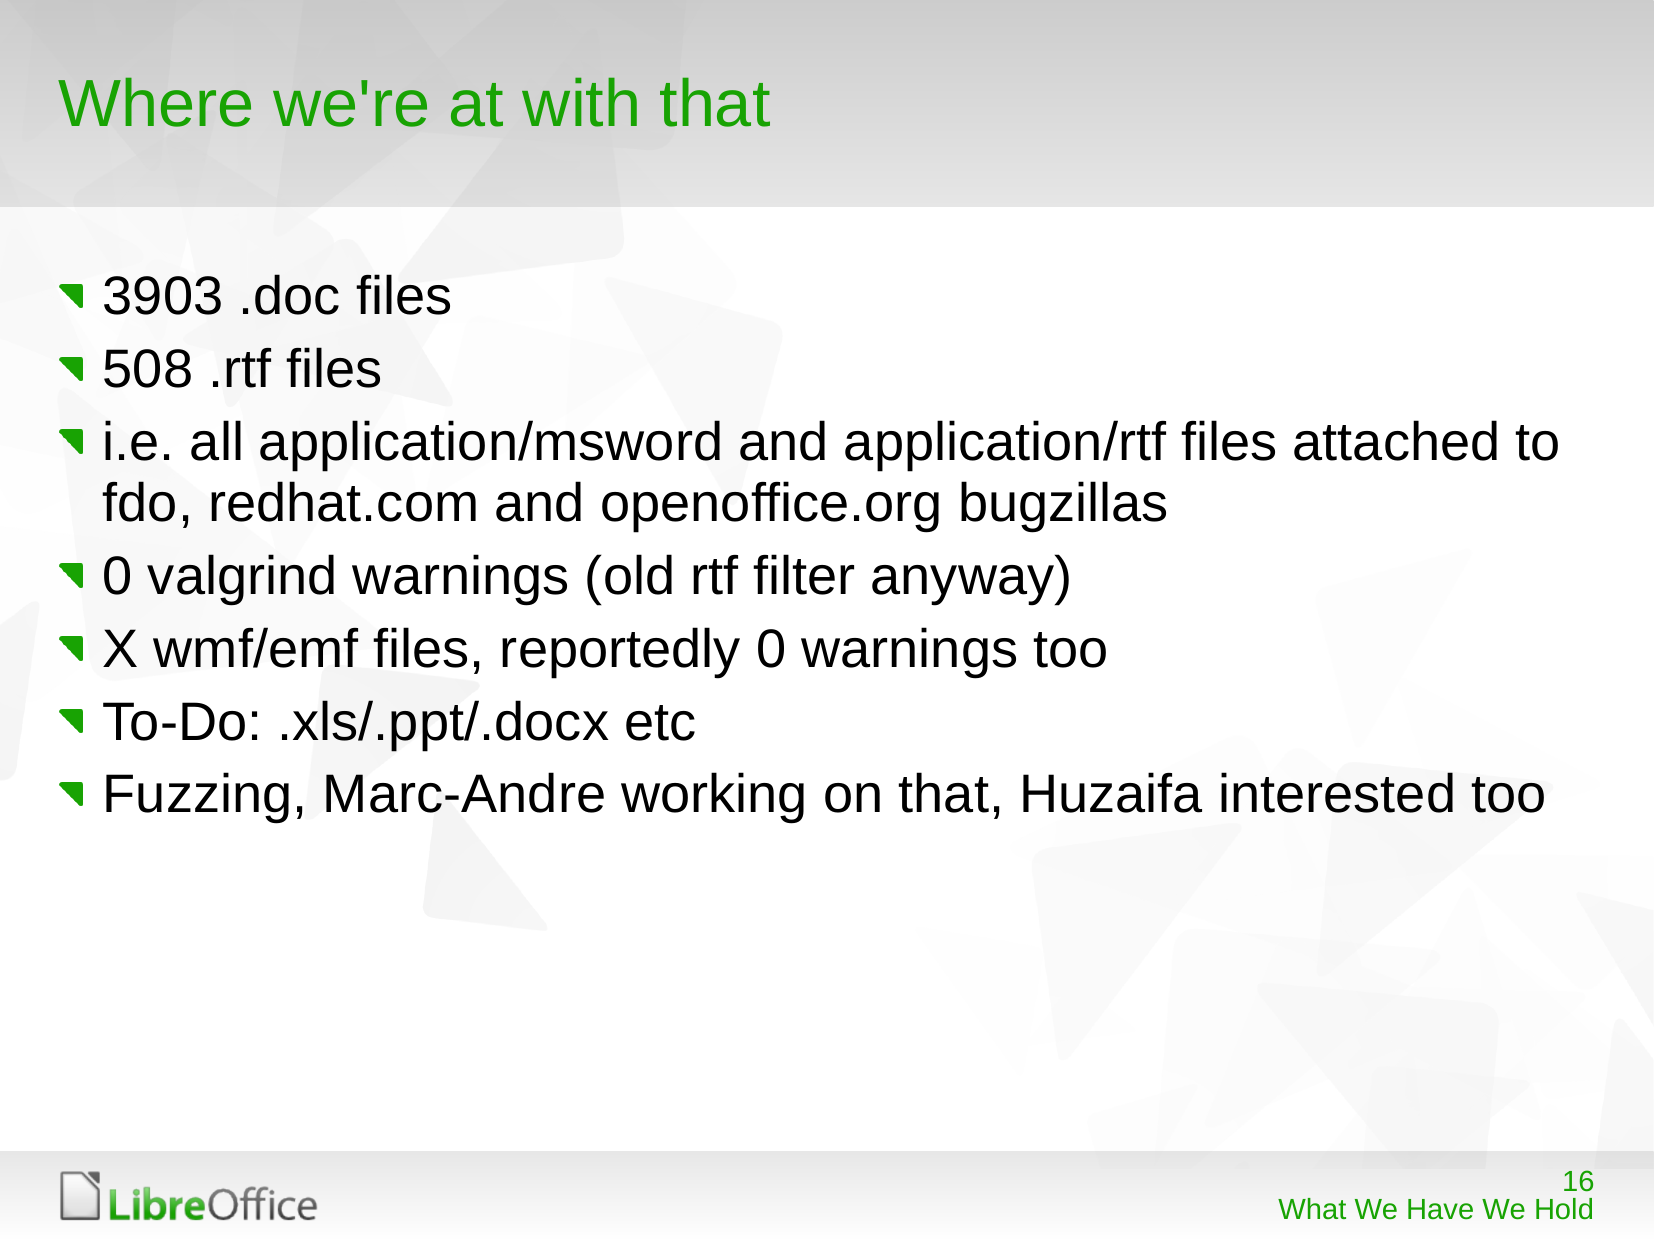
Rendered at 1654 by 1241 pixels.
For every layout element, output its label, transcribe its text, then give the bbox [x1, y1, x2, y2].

picture [0, 0, 783, 931]
picture [41, 1152, 337, 1240]
title Where we're at with that [59, 29, 1595, 178]
picture [915, 548, 1654, 1169]
list 3903 .doc files 508 .rtf files i.e. all application/msword and application/rtf files attached to fdo, redhat.com and openoffice.org bugzillas 0 valgrind warnings (old rtf filter anyway) X wmf/emf files, reportedly 0 warnings too To-Do: .xls/.ppt/.docx etc Fuzzing, Marc-Andre working on that, Huzaifa interested too [59, 265, 1595, 1085]
